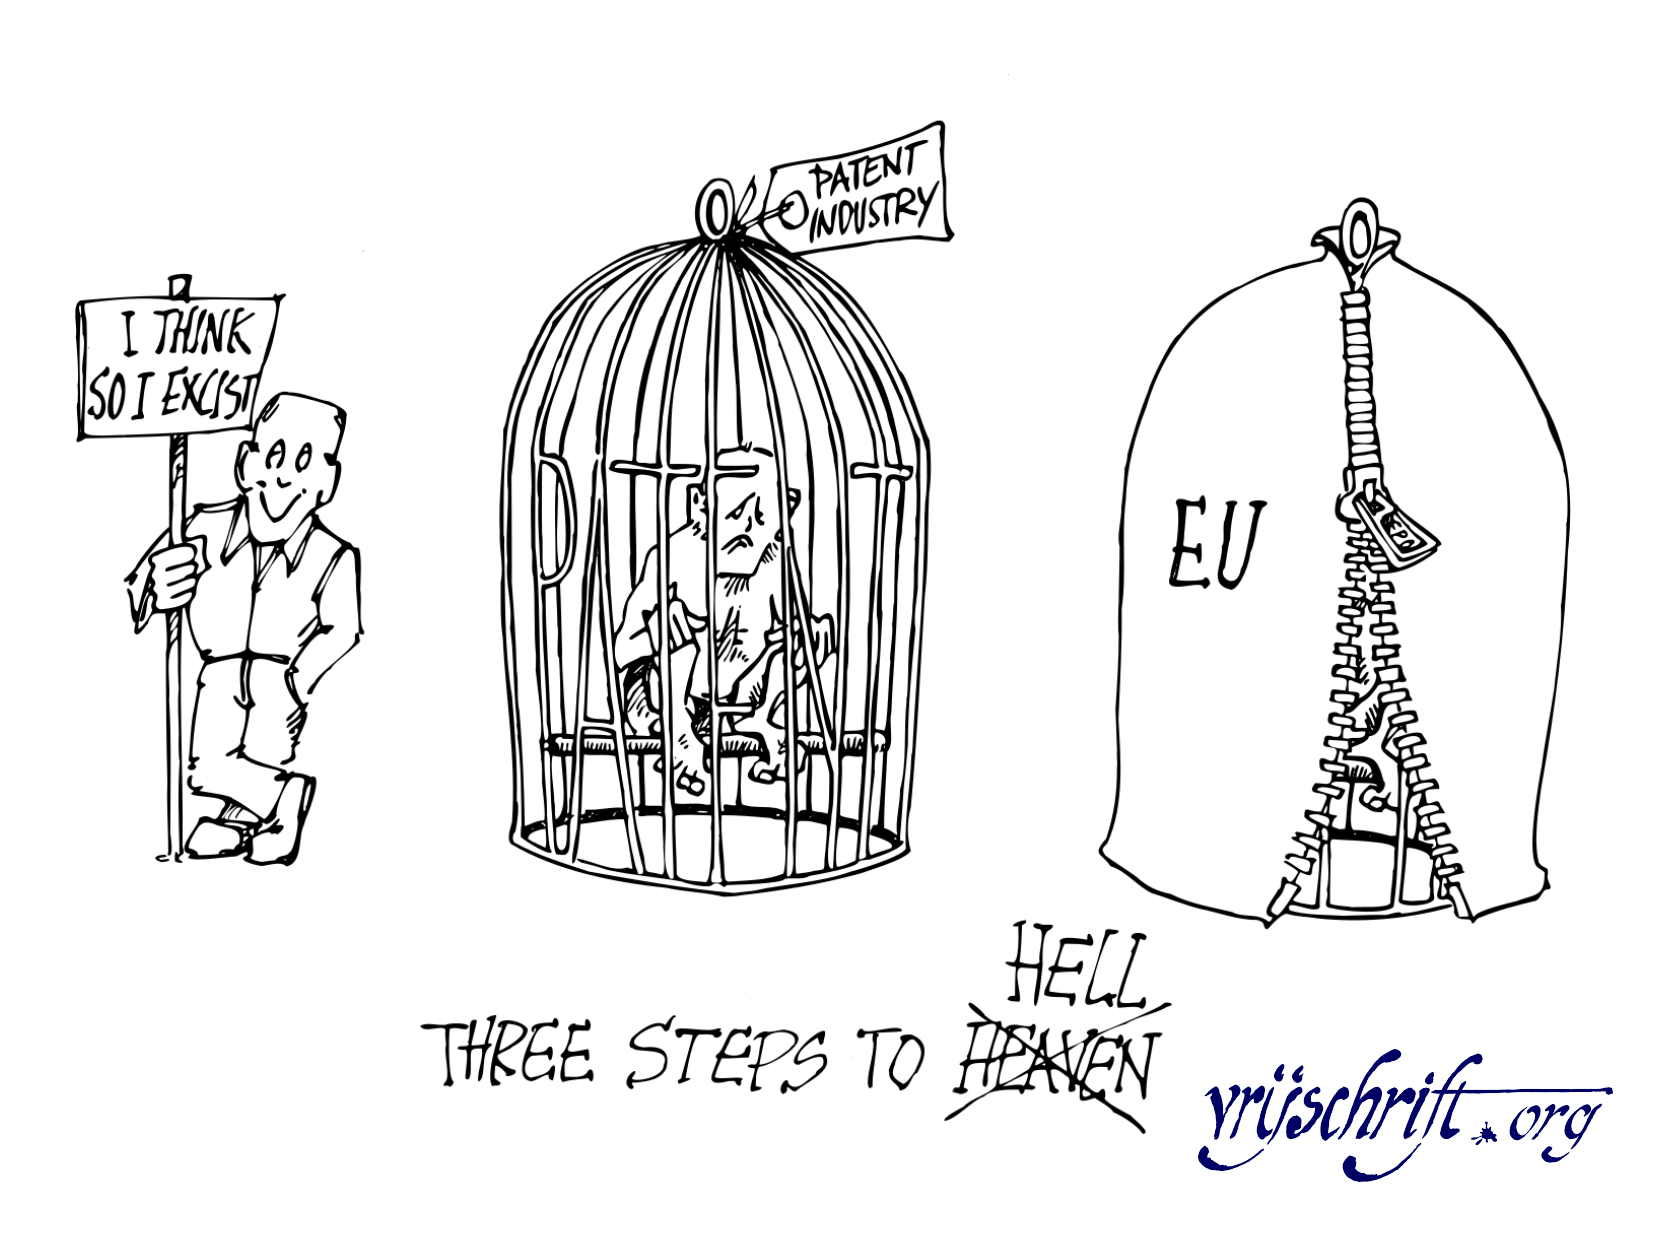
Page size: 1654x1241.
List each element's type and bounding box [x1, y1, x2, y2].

picture [75, 74, 1613, 1182]
